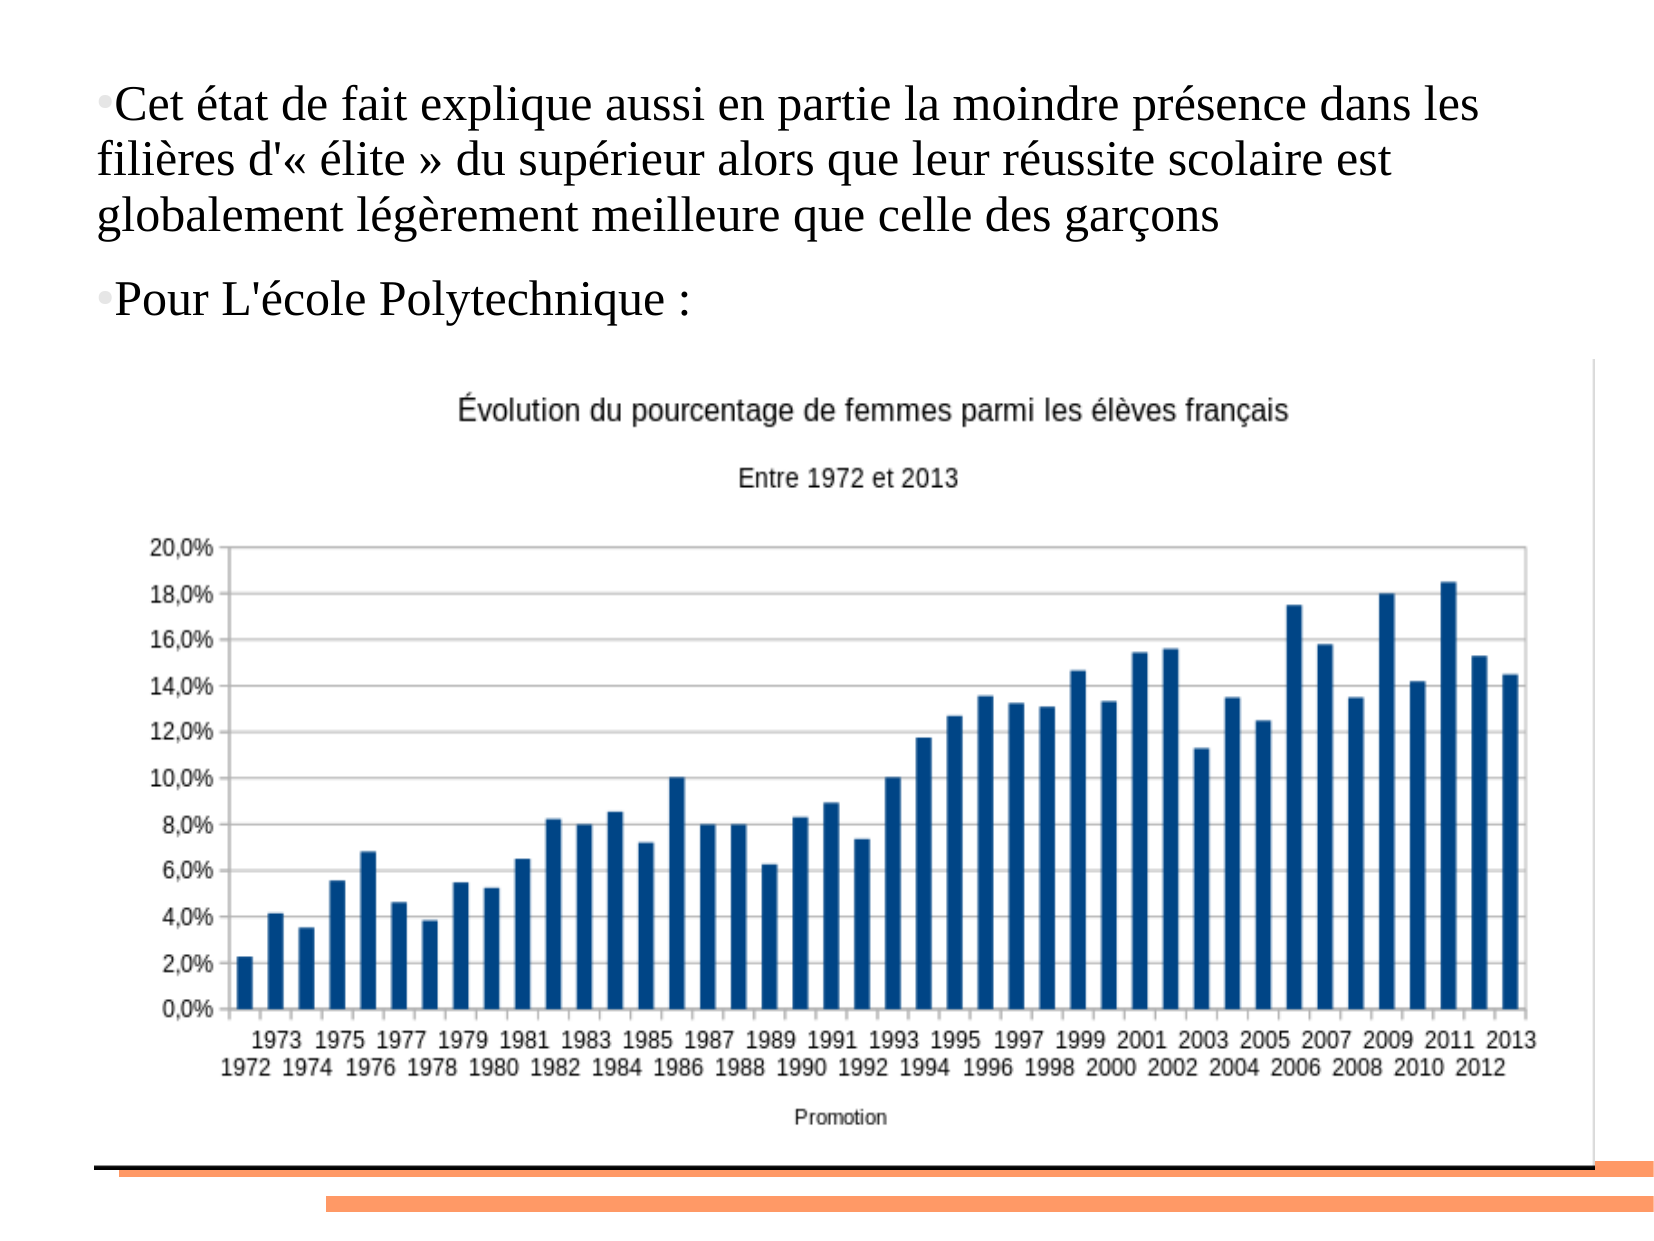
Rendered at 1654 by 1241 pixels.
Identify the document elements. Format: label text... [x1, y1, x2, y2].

list Cet état de fait explique aussi en partie la moindre présence dans les filières d'« élite » du supérieur alors que leur réussite scolaire est globalement légèrement meilleure que celle des garçons Pour L'école Polytechnique : [96, 75, 1536, 359]
picture [94, 359, 1595, 1170]
